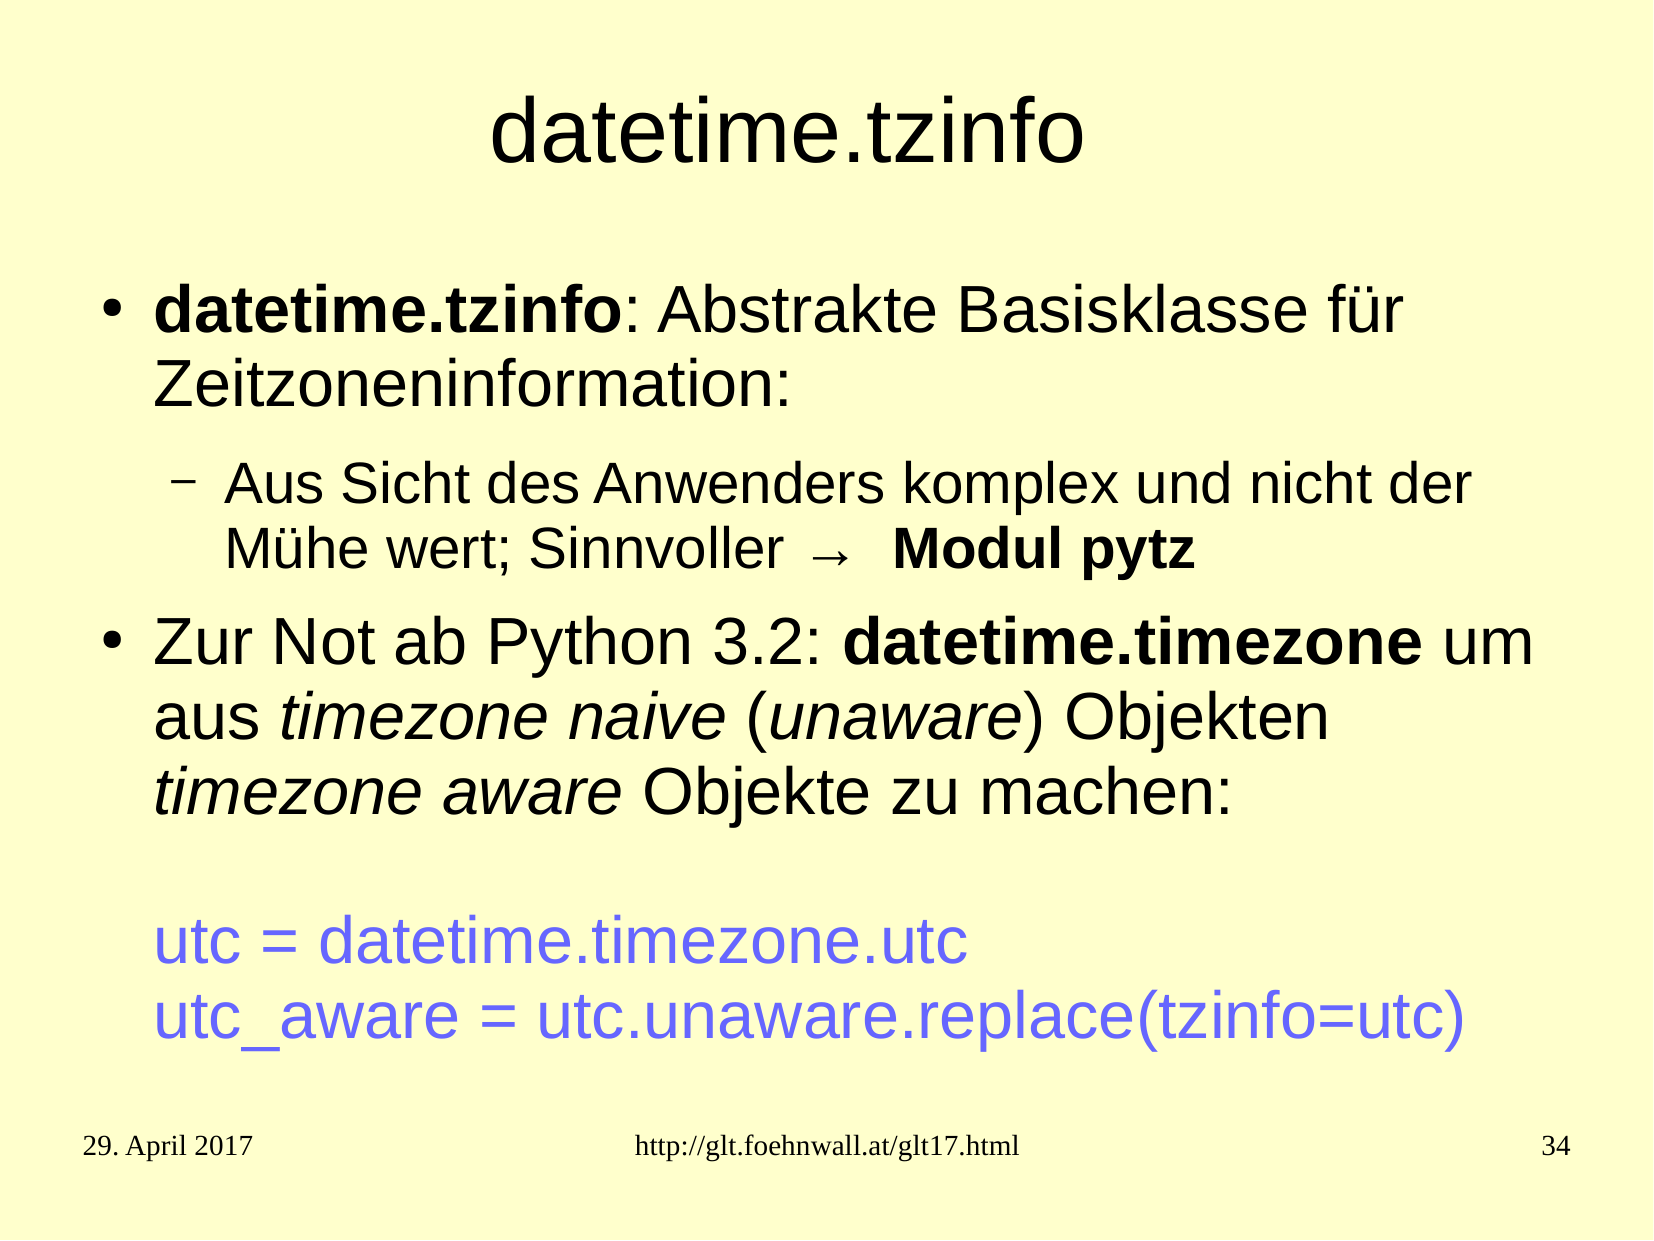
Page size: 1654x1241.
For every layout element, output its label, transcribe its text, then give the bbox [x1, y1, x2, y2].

title datetime.tzinfo [82, 49, 1571, 213]
list datetime.tzinfo: Abstrakte Basisklasse für Zeitzoneninformation: Aus Sicht des Anwenders komplex und nicht der Mühe wert; Sinnvoller → Modul pytz Zur Not ab Python 3.2: datetime.timezone um aus timezone naive (unaware) Objekten timezone aware Objekte zu machen: utc = datetime.timezone.utc utc_aware = utc.unaware.replace(tzinfo=utc) [82, 271, 1571, 1075]
